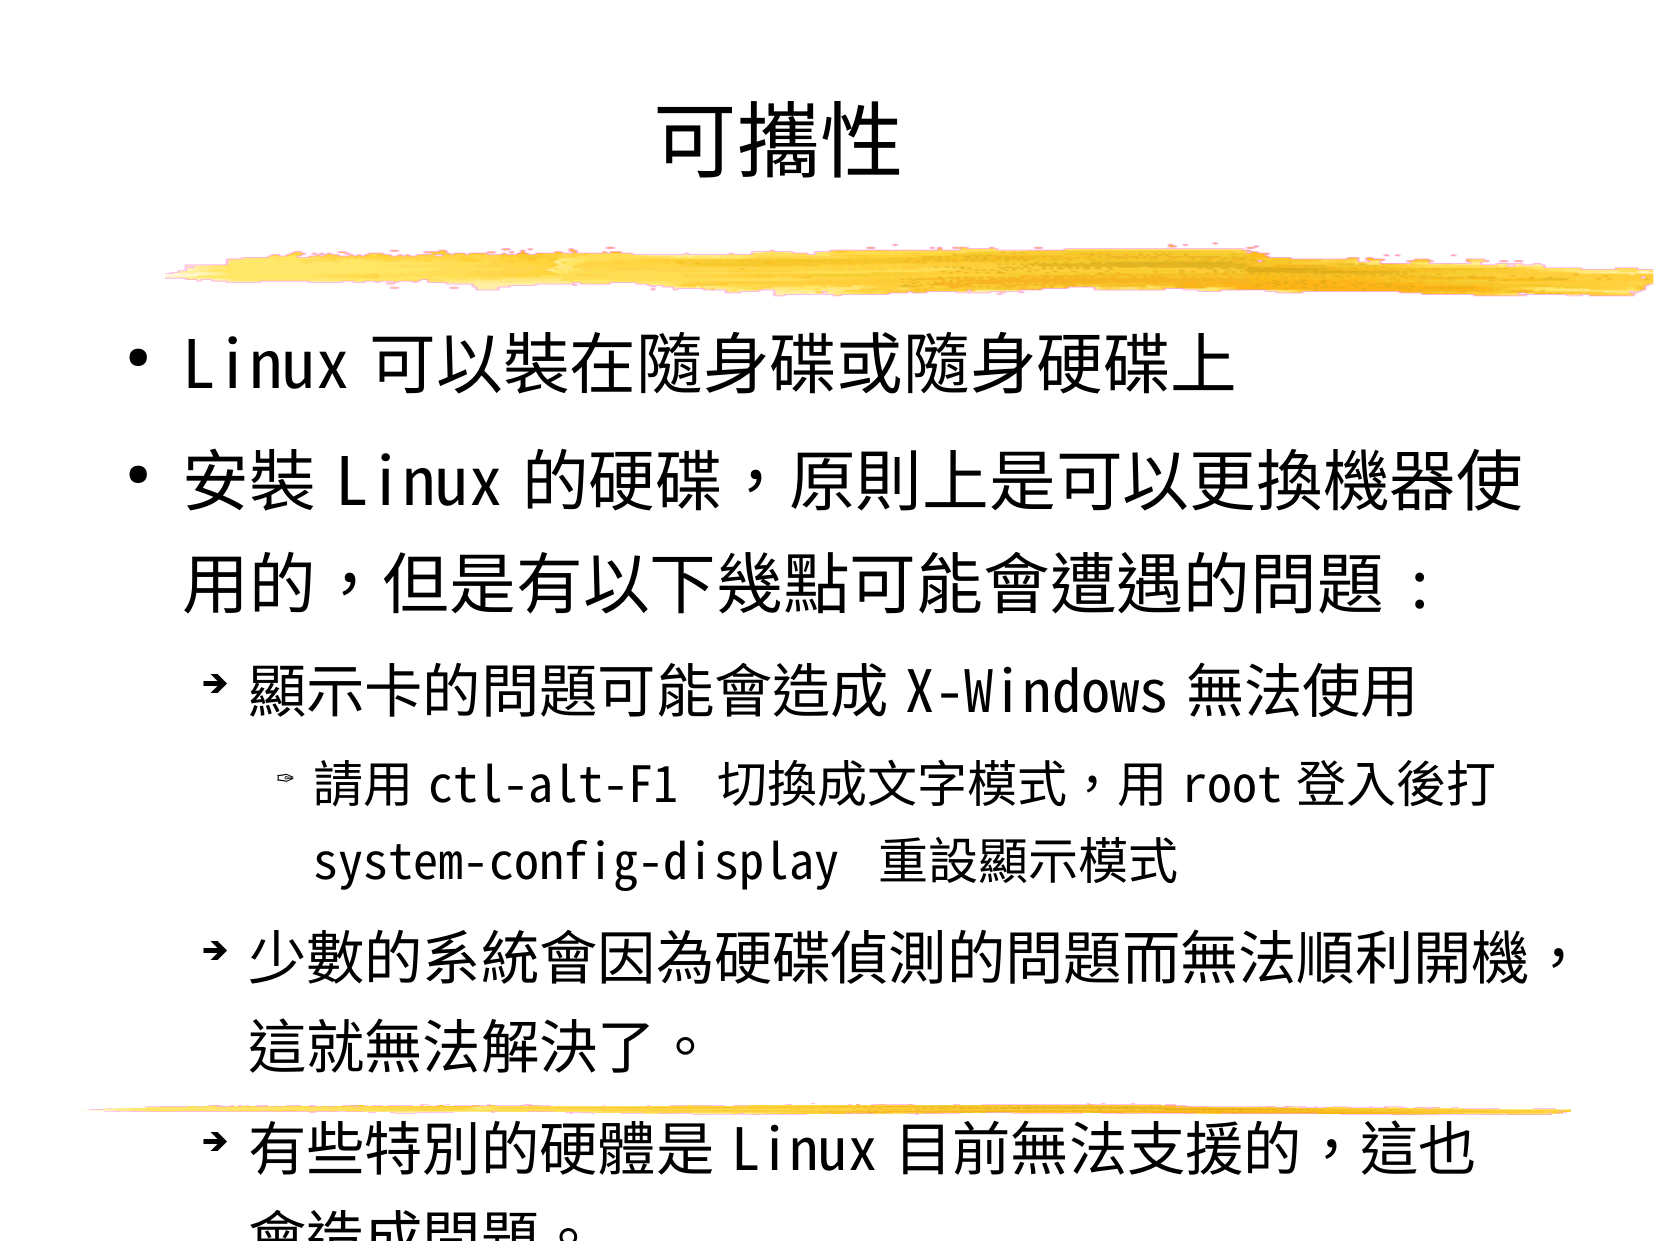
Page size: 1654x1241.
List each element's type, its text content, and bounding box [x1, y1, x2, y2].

picture [82, 1102, 1571, 1117]
list Linux可以裝在隨身碟或隨身硬碟上 安裝Linux的硬碟，原則上是可以更換機器使用的，但是有以下幾點可能會遭遇的問題: 顯示卡的問題可能會造成X-Windows無法使用 請用ctl-alt-F1 切換成文字模式，用root登入後打 system-config-display 重設顯示模式 少數的系統會因為硬碟偵測的問題而無法順利開機，這就無法解決了。 有些特別的硬體是Linux目前無法支援的，這也會造成問題。 [126, 305, 1533, 1050]
picture [165, 237, 1654, 308]
title 可攜性 [76, 28, 1482, 236]
